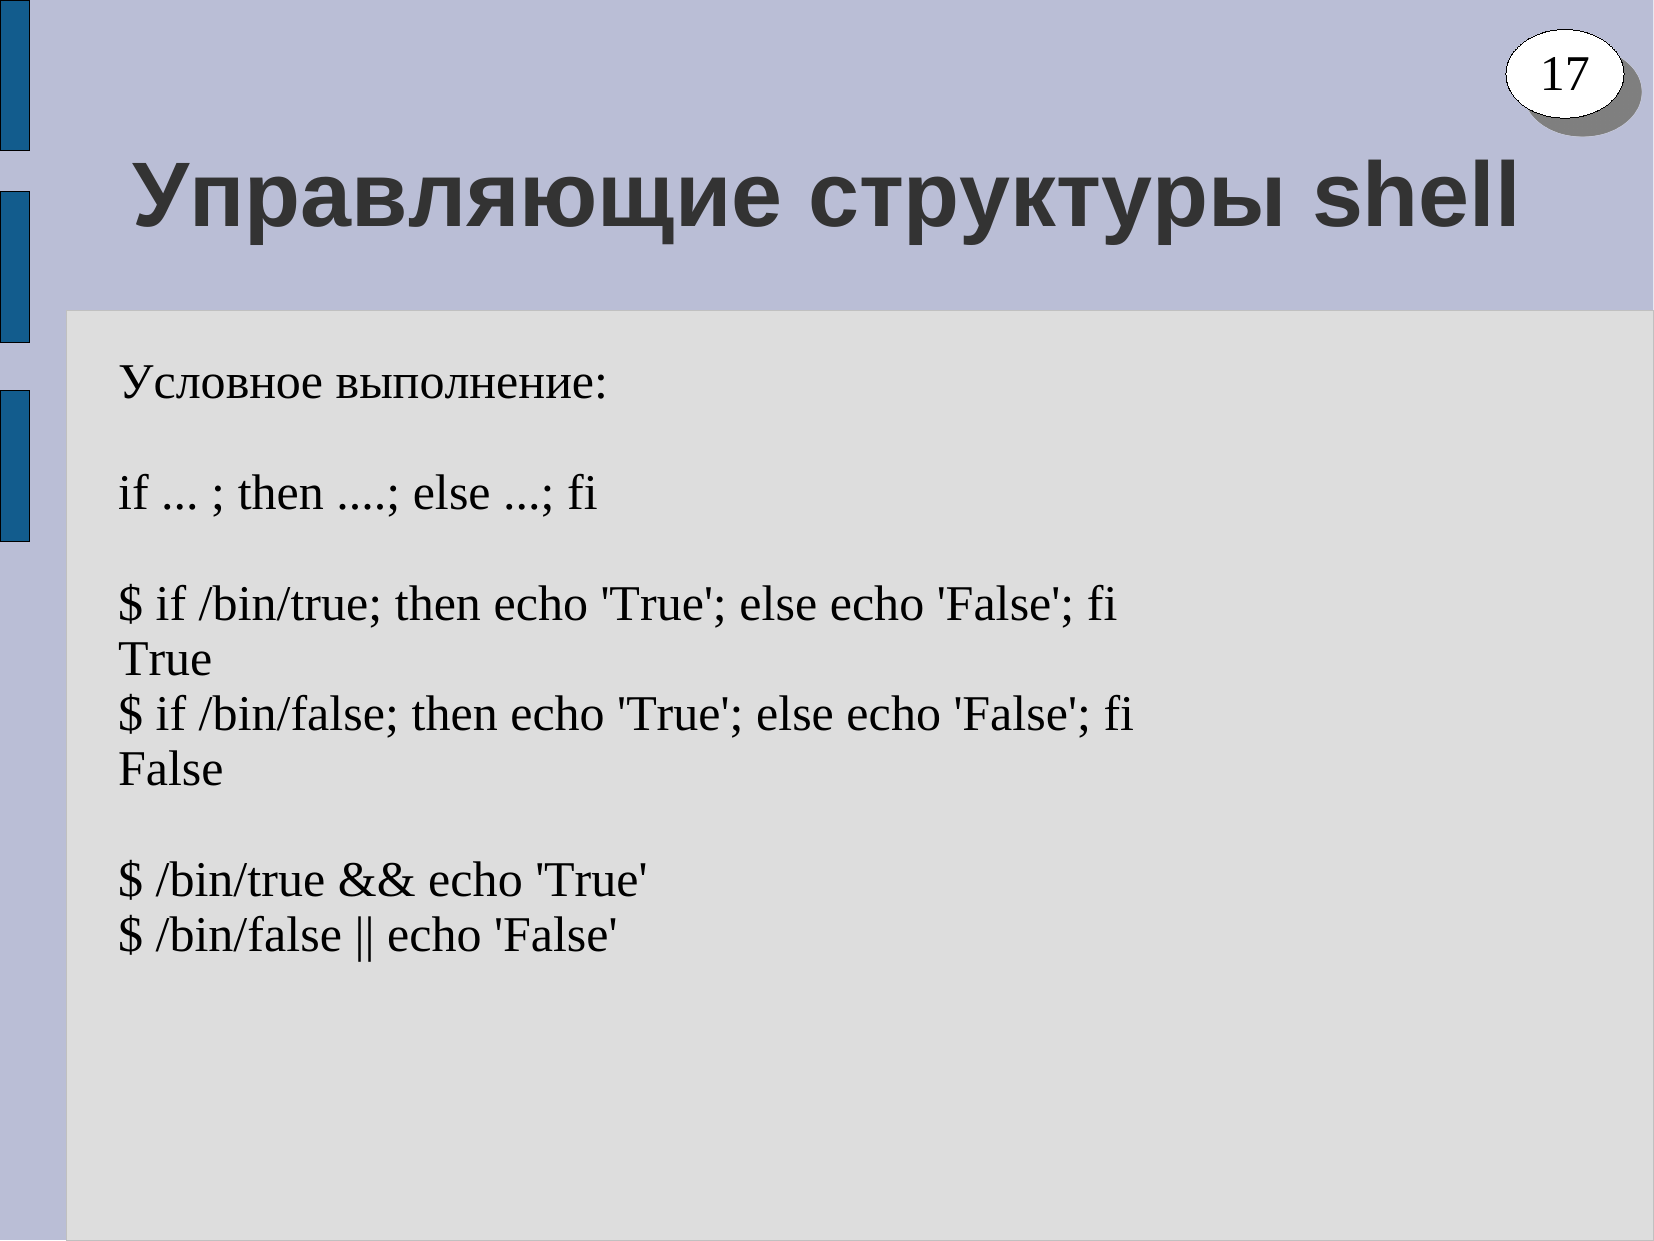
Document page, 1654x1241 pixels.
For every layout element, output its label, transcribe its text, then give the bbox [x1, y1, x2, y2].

text_box 17 [1505, 29, 1625, 119]
text_box Условное выполнение: if ... ; then ....; else ...; fi $ if /bin/true; then echo 'True'; else echo 'False'; fi True $ if /bin/false; then echo 'True'; else echo 'False'; fi False $ /bin/true && echo 'True' $ /bin/false || echo 'False' [118, 354, 1420, 1084]
title Управляющие структуры shell [121, 83, 1534, 307]
